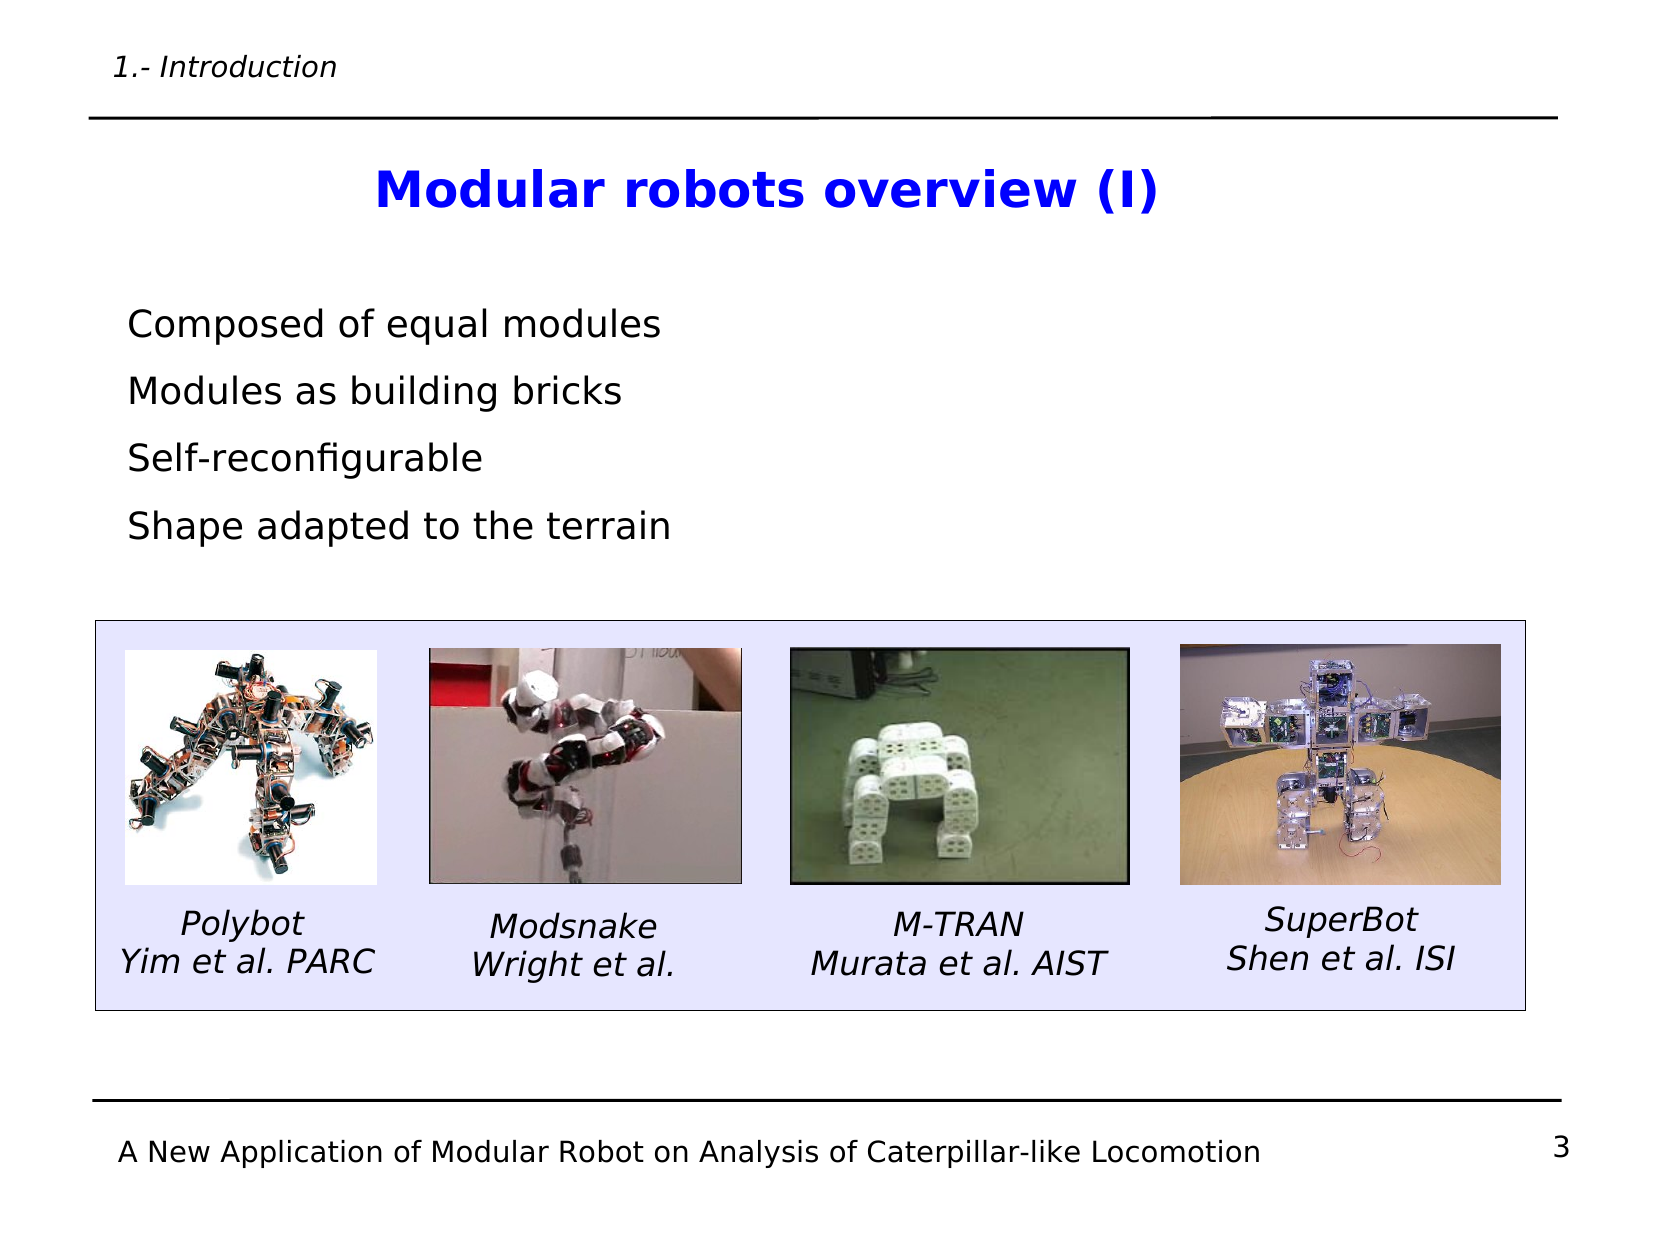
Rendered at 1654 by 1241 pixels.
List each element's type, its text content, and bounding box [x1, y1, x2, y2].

text_box SuperBot Shen et al. ISI [1212, 893, 1471, 986]
picture [125, 650, 377, 885]
text_box M-TRAN Murata et al. AIST [795, 898, 1123, 991]
text_box Modular robots overview (I) [360, 153, 1176, 227]
picture [1180, 644, 1501, 885]
text_box Modsnake Wright et al. [456, 900, 692, 993]
text_box 1.- Introduction [97, 42, 353, 93]
picture [790, 647, 1130, 885]
text_box [95, 620, 1526, 1011]
picture [429, 648, 742, 884]
text_box Composed of equal modules Modules as building bricks Self-reconfigurable Shape adapted to the terrain [100, 295, 722, 556]
text_box A New Application of Modular Robot on Analysis of Caterpillar-like Locomotion [103, 1127, 1278, 1177]
text_box Polybot Yim et al. PARC [104, 896, 391, 1003]
